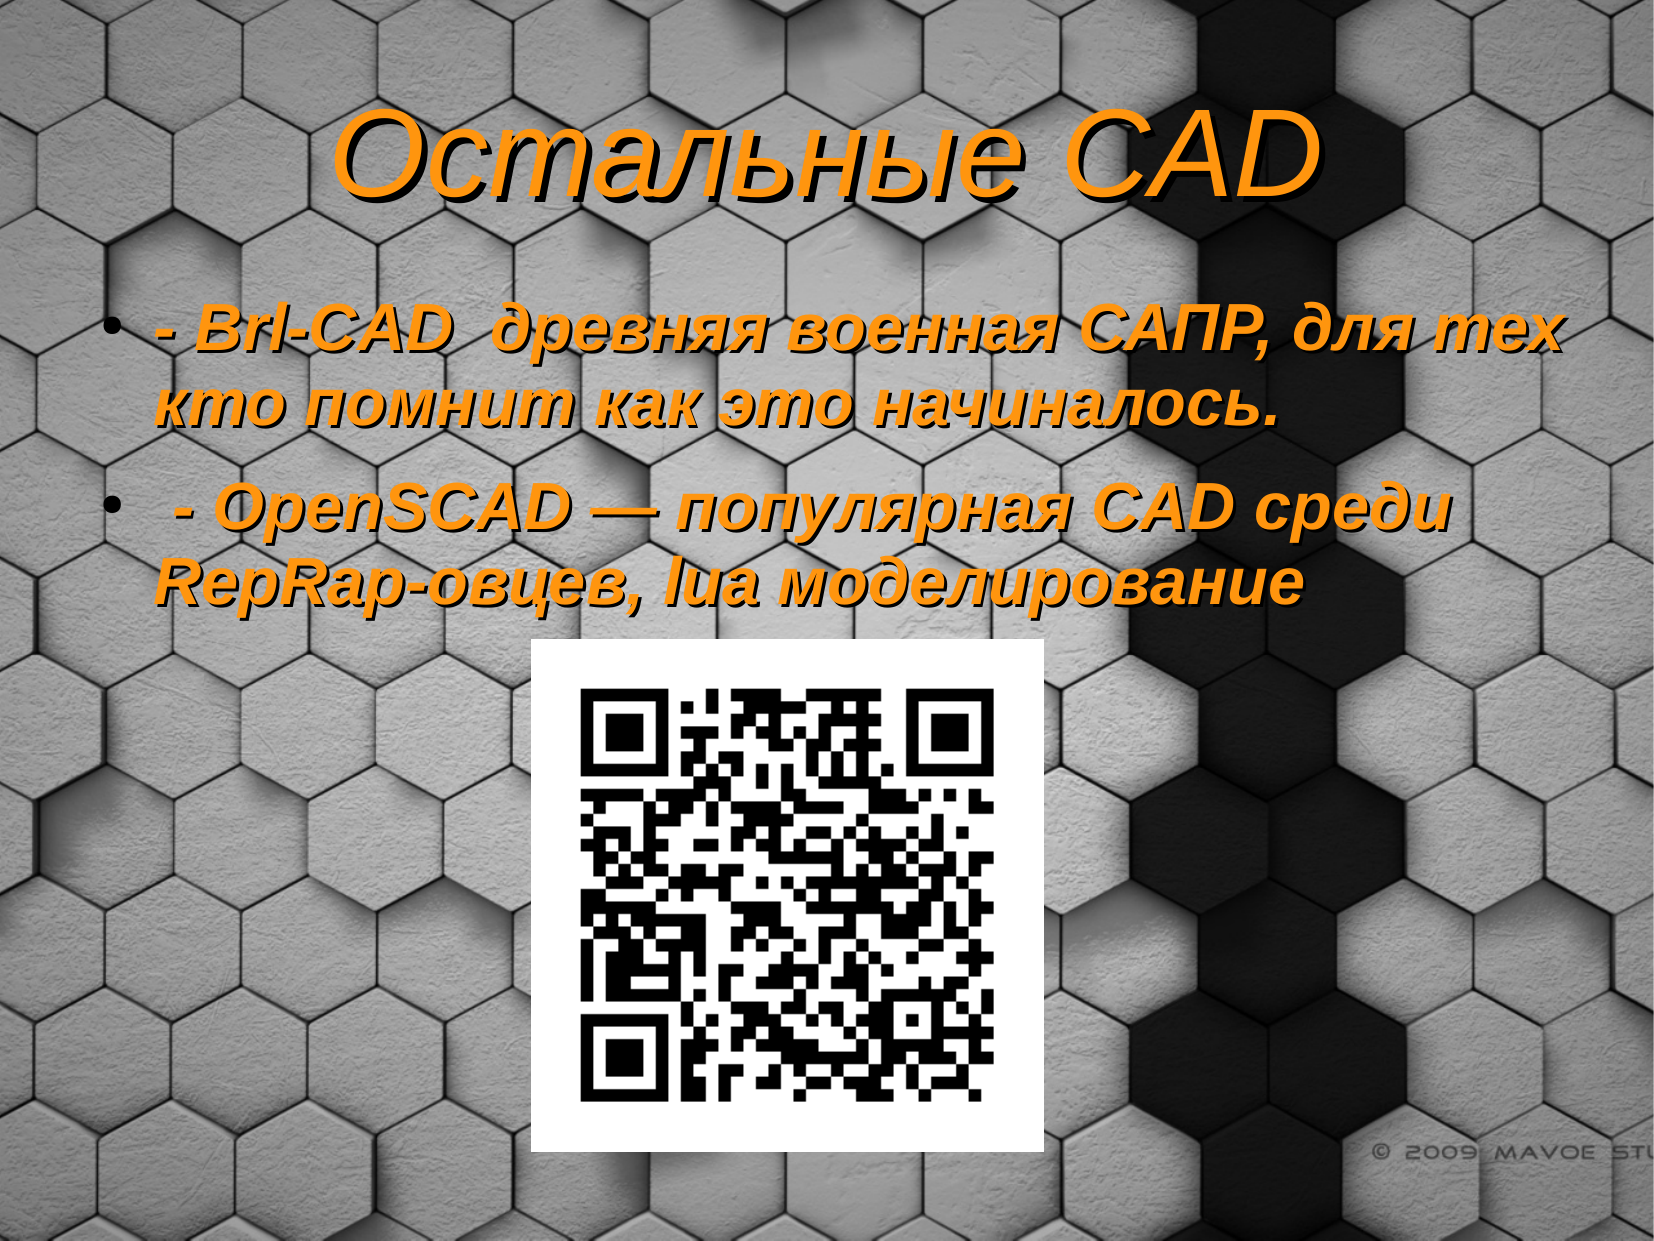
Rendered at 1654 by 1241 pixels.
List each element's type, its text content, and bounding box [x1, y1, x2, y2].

picture [0, 0, 1654, 1241]
list - Brl-CAD древняя военная САПР, для тех кто помнит как это начиналось. - OpenSCAD — популярная CAD среди RepRap-овцев, lua моделирование [82, 290, 1571, 1010]
title Остальные CAD [82, 49, 1571, 257]
